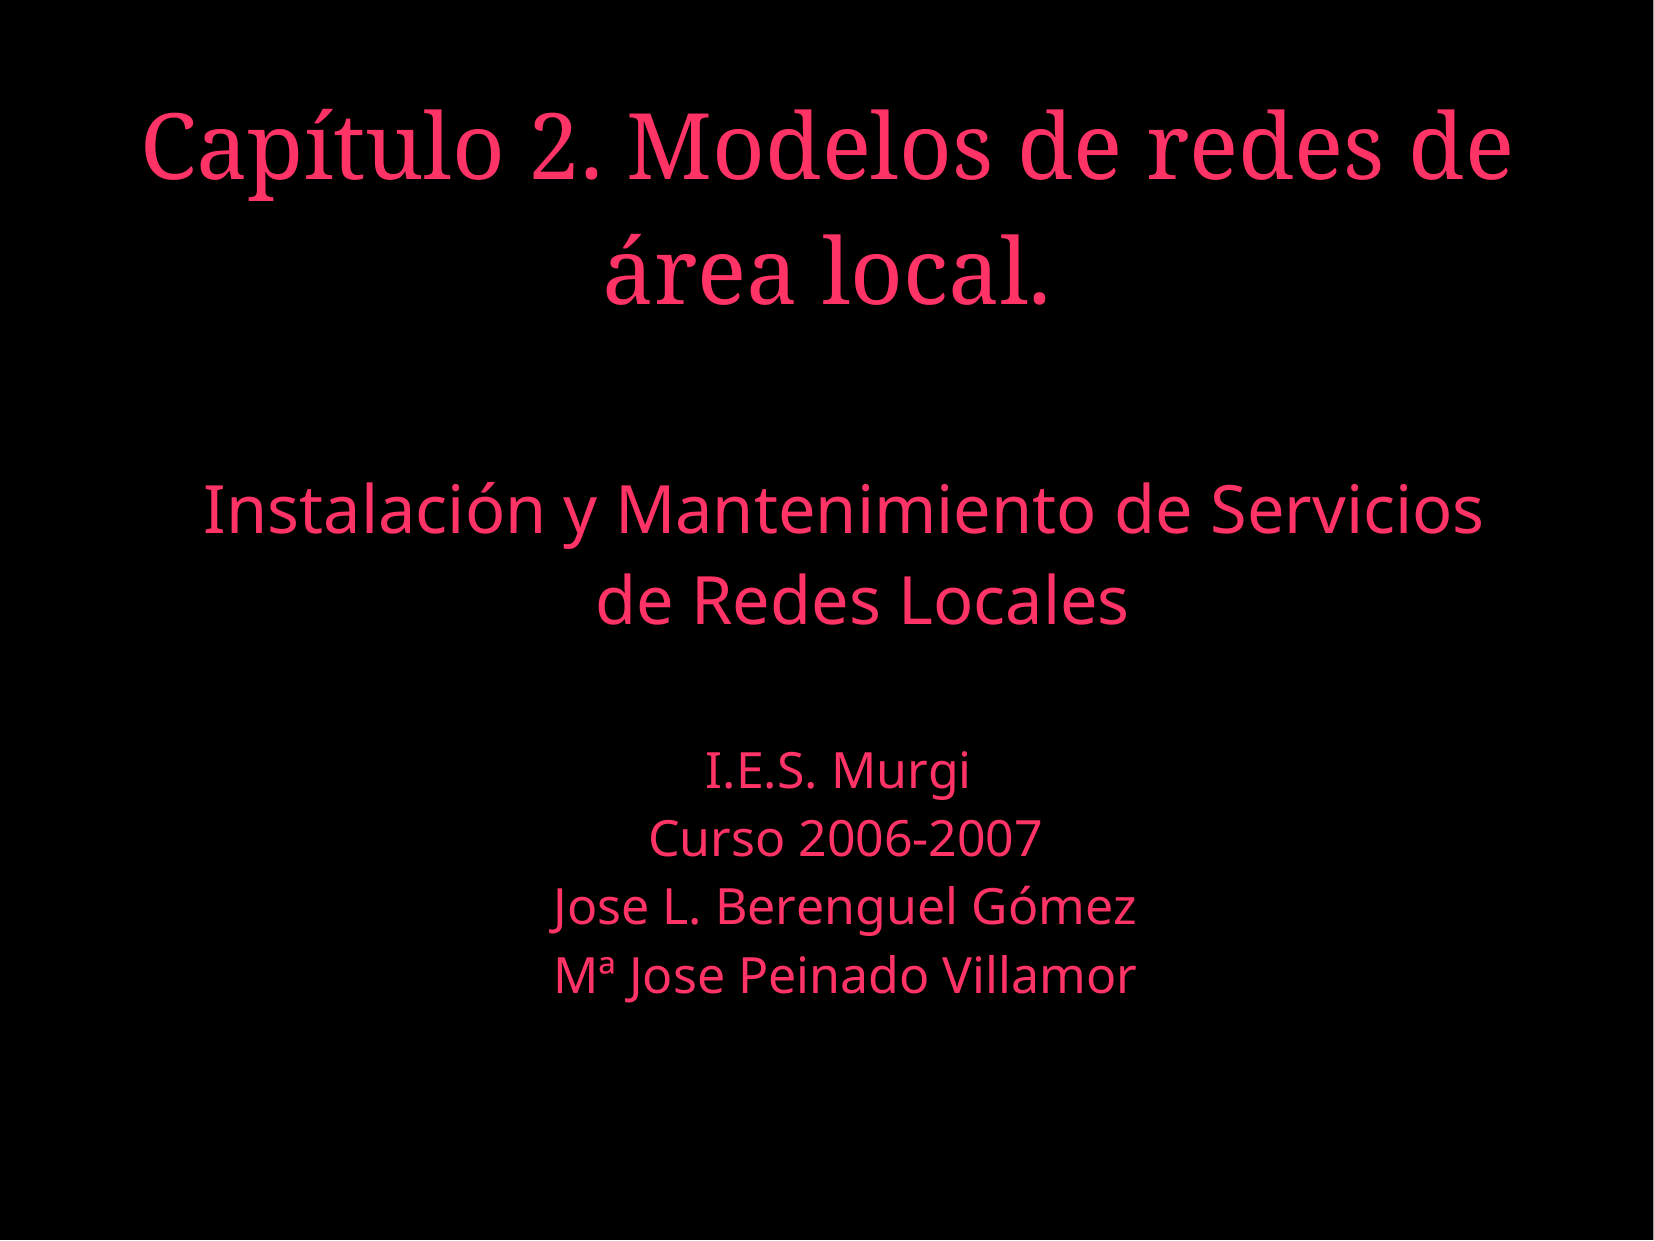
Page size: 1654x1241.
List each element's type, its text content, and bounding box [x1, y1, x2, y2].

title Capítulo 2. Modelos de redes de área local. [121, 82, 1534, 331]
subtitle Instalación y Mantenimiento de Servicios de Redes Locales I.E.S. Murgi Curso 2006-2007 Jose L. Berenguel Gómez Mª Jose Peinado Villamor [121, 344, 1534, 1127]
